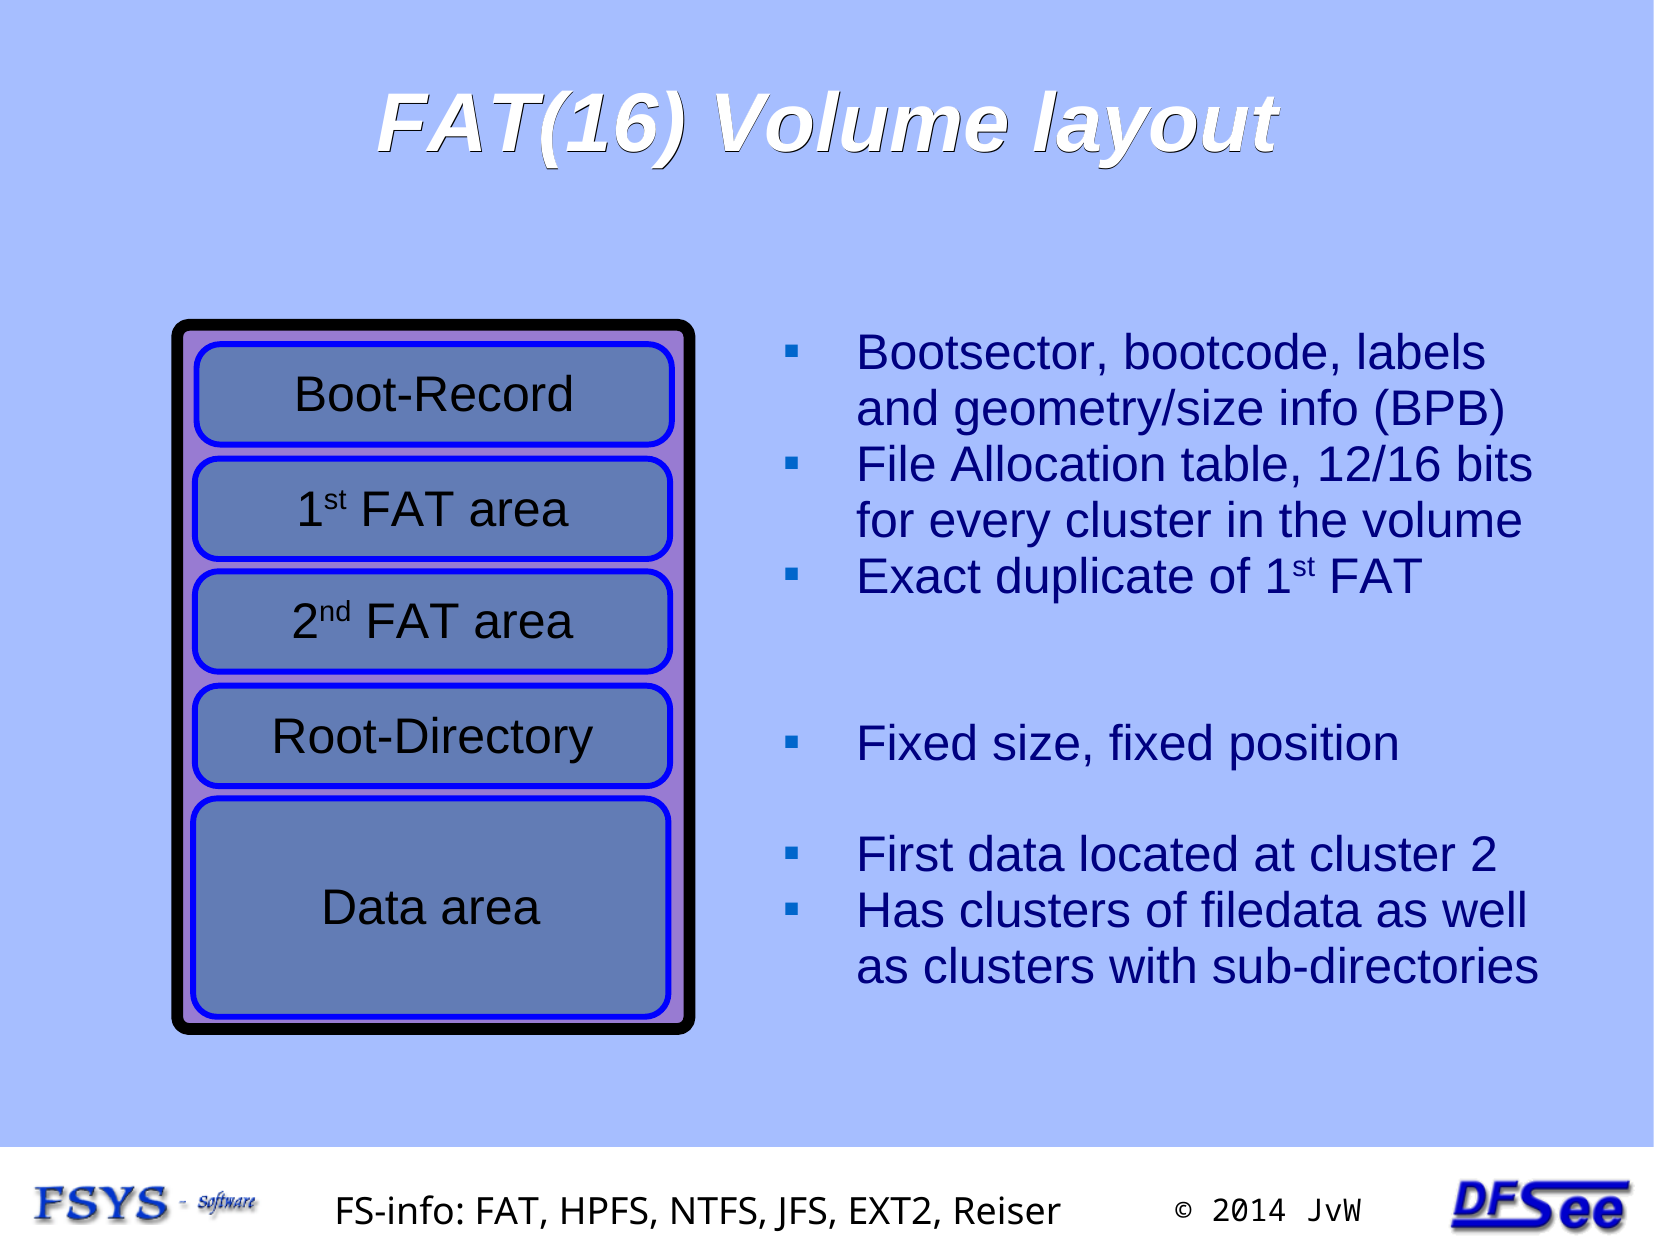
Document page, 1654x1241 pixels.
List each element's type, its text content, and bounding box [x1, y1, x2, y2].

title FAT(16) Volume layout [121, 19, 1534, 227]
text_box [177, 324, 679, 1030]
text_box Root-Directory [194, 685, 671, 787]
text_box Data area [193, 798, 669, 1017]
text_box 2nd FAT area [194, 571, 671, 672]
text_box Boot-Record [196, 344, 672, 445]
list Bootsector, bootcode, labels and geometry/size info (BPB) File Allocation table, 12/16 bits for every cluster in the volume Exact duplicate of 1st FAT Fixed size, fixed position First data located at cluster 2 Has clusters of filedata as well as clusters with sub-directories [679, 324, 1570, 1147]
picture [29, 1181, 265, 1225]
text_box 1st FAT area [194, 458, 671, 560]
picture [1446, 1177, 1635, 1241]
